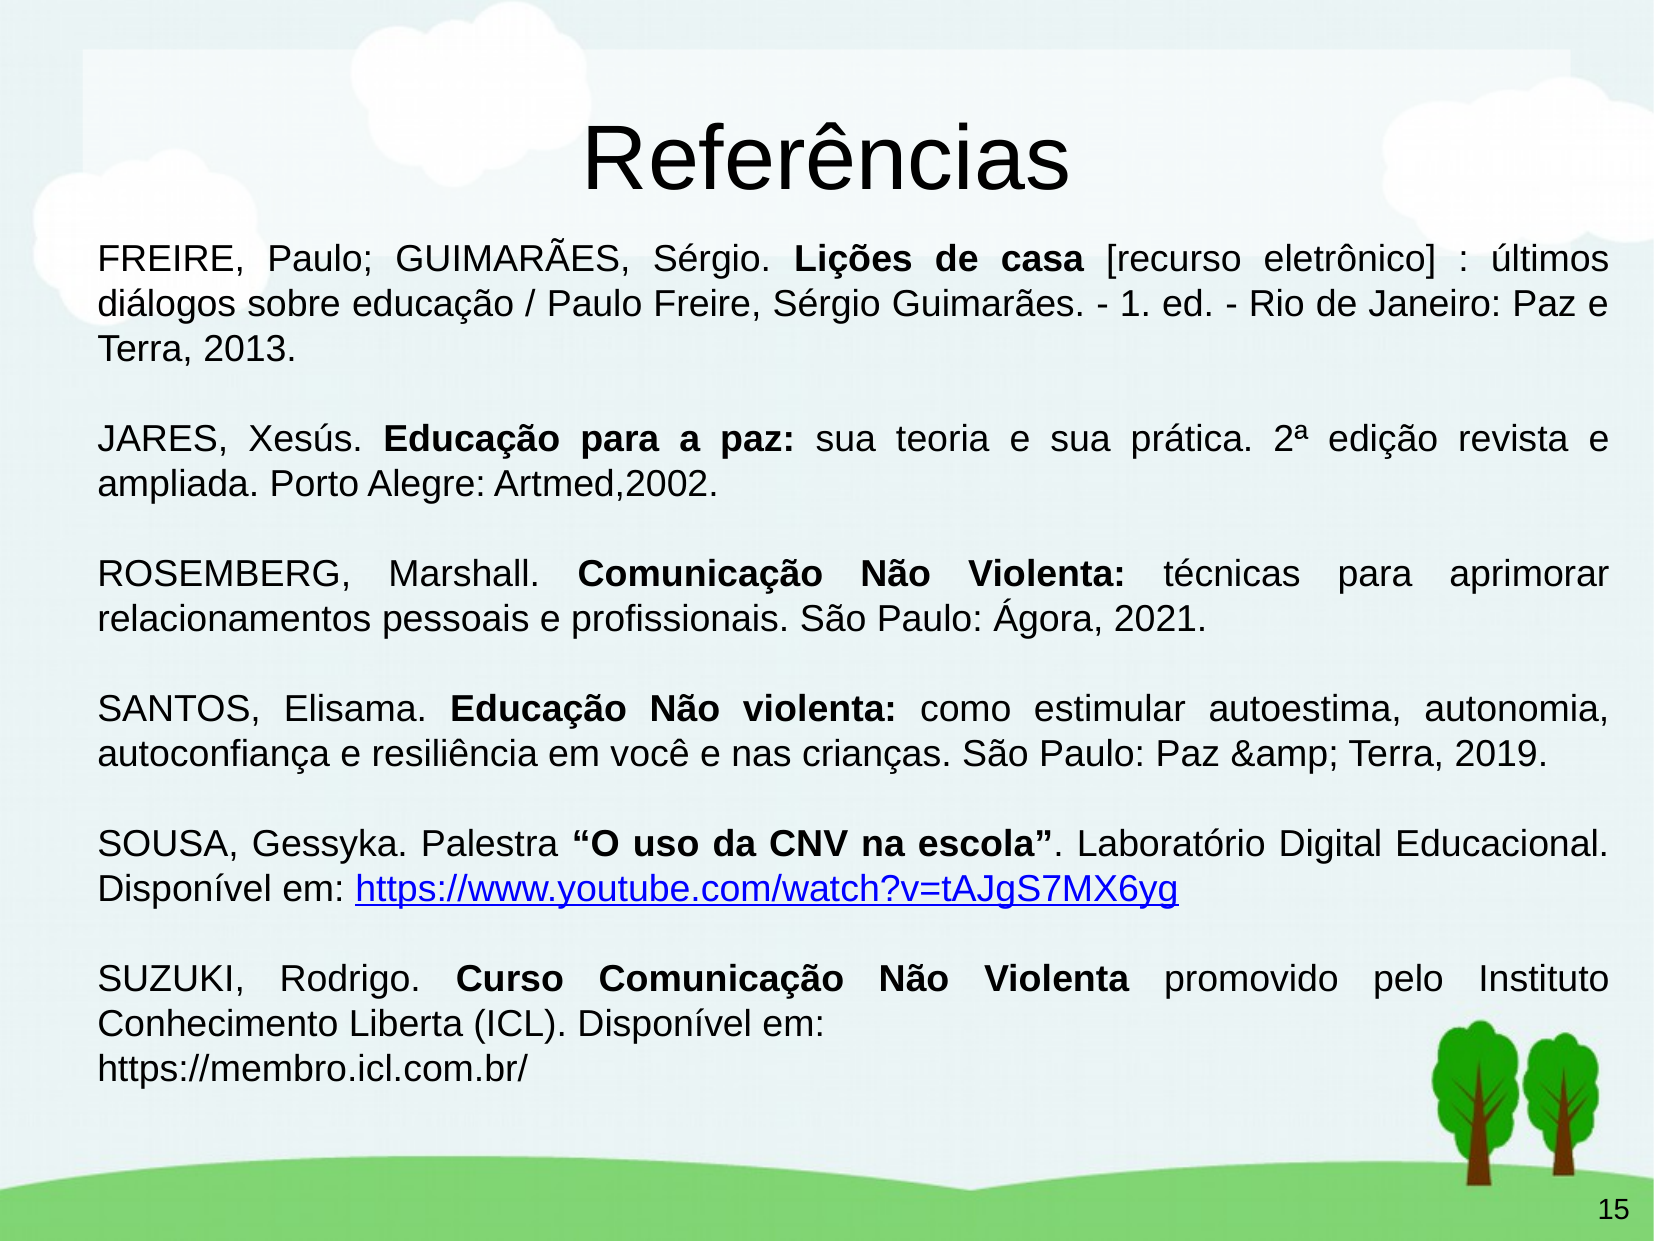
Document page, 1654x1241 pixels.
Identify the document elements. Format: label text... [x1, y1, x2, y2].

text_box FREIRE, Paulo; GUIMARÃES, Sérgio. Lições de casa [recurso eletrônico] : últimos diálogos sobre educação / Paulo Freire, Sérgio Guimarães. - 1. ed. - Rio de Janeiro: Paz e Terra, 2013. JARES, Xesús. Educação para a paz: sua teoria e sua prática. 2ª edição revista e ampliada. Porto Alegre: Artmed,2002. ROSEMBERG, Marshall. Comunicação Não Violenta: técnicas para aprimorar relacionamentos pessoais e profissionais. São Paulo: Ágora, 2021. SANTOS, Elisama. Educação Não violenta: como estimular autoestima, autonomia, autoconfiança e resiliência em você e nas crianças. São Paulo: Paz &amp; Terra, 2019. SOUSA, Gessyka. Palestra “O uso da CNV na escola”. Laboratório Digital Educacional. Disponível em: https://www.youtube.com/watch?v=tAJgS7MX6yg SUZUKI, Rodrigo. Curso Comunicação Não Violenta promovido pelo Instituto Conhecimento Liberta (ICL). Disponível em: https://membro.icl.com.br/ [82, 226, 1625, 1082]
picture [0, 0, 1654, 1241]
title Referências [82, 49, 1571, 226]
